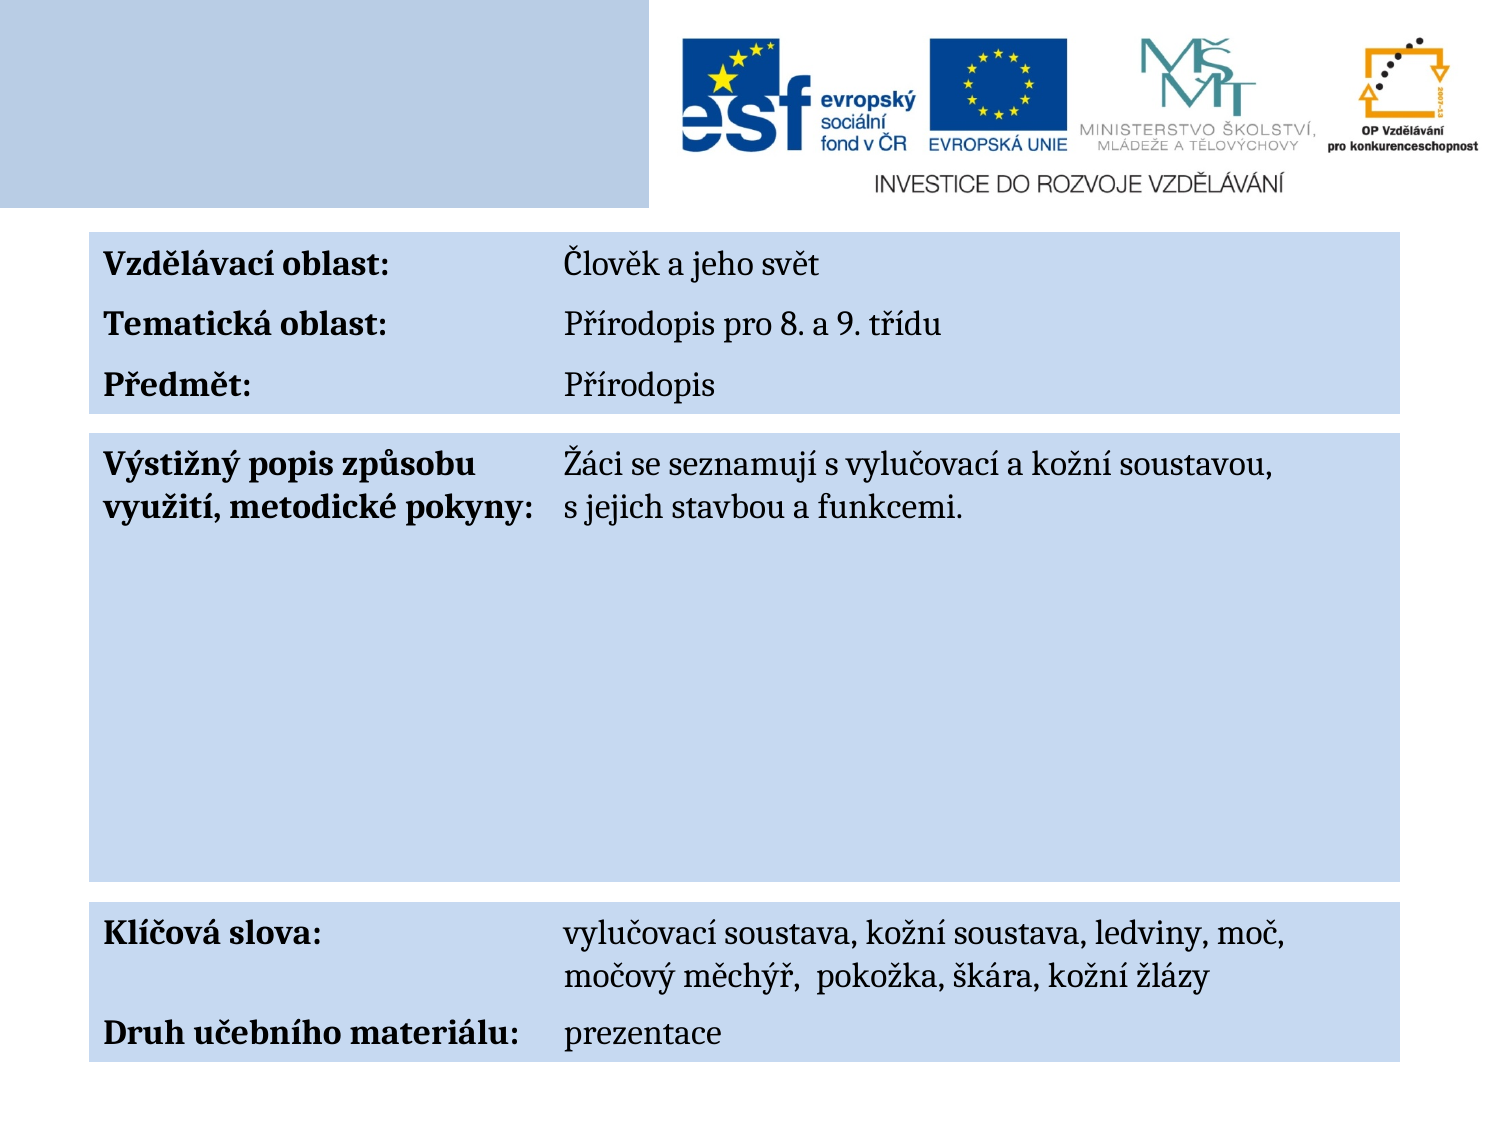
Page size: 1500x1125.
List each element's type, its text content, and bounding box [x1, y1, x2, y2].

table_cell prezentace [549, 1002, 1400, 1062]
table_header Klíčová slova: [89, 902, 549, 1002]
text_box [0, 0, 649, 208]
table_header vylučovací soustava, kožní soustava, ledviny, moč, močový měchýř, pokožka, škára, kožní žlázy [549, 902, 1400, 1002]
table_cell Přírodopis pro 8. a 9. třídu [549, 293, 1400, 353]
table_header Člověk a jeho svět [549, 232, 1400, 293]
table_header Výstižný popis způsobu využití, metodické pokyny: [89, 433, 549, 882]
table_cell Tematická oblast: [89, 293, 549, 353]
table_cell Přírodopis [549, 353, 1400, 414]
table_cell Druh učebního materiálu: [89, 1002, 549, 1062]
picture [649, 0, 1500, 218]
table_header Vzdělávací oblast: [89, 232, 549, 293]
table_cell Předmět: [89, 353, 549, 414]
table_header Žáci se seznamují s vylučovací a kožní soustavou, s jejich stavbou a funkcemi. [549, 433, 1400, 882]
